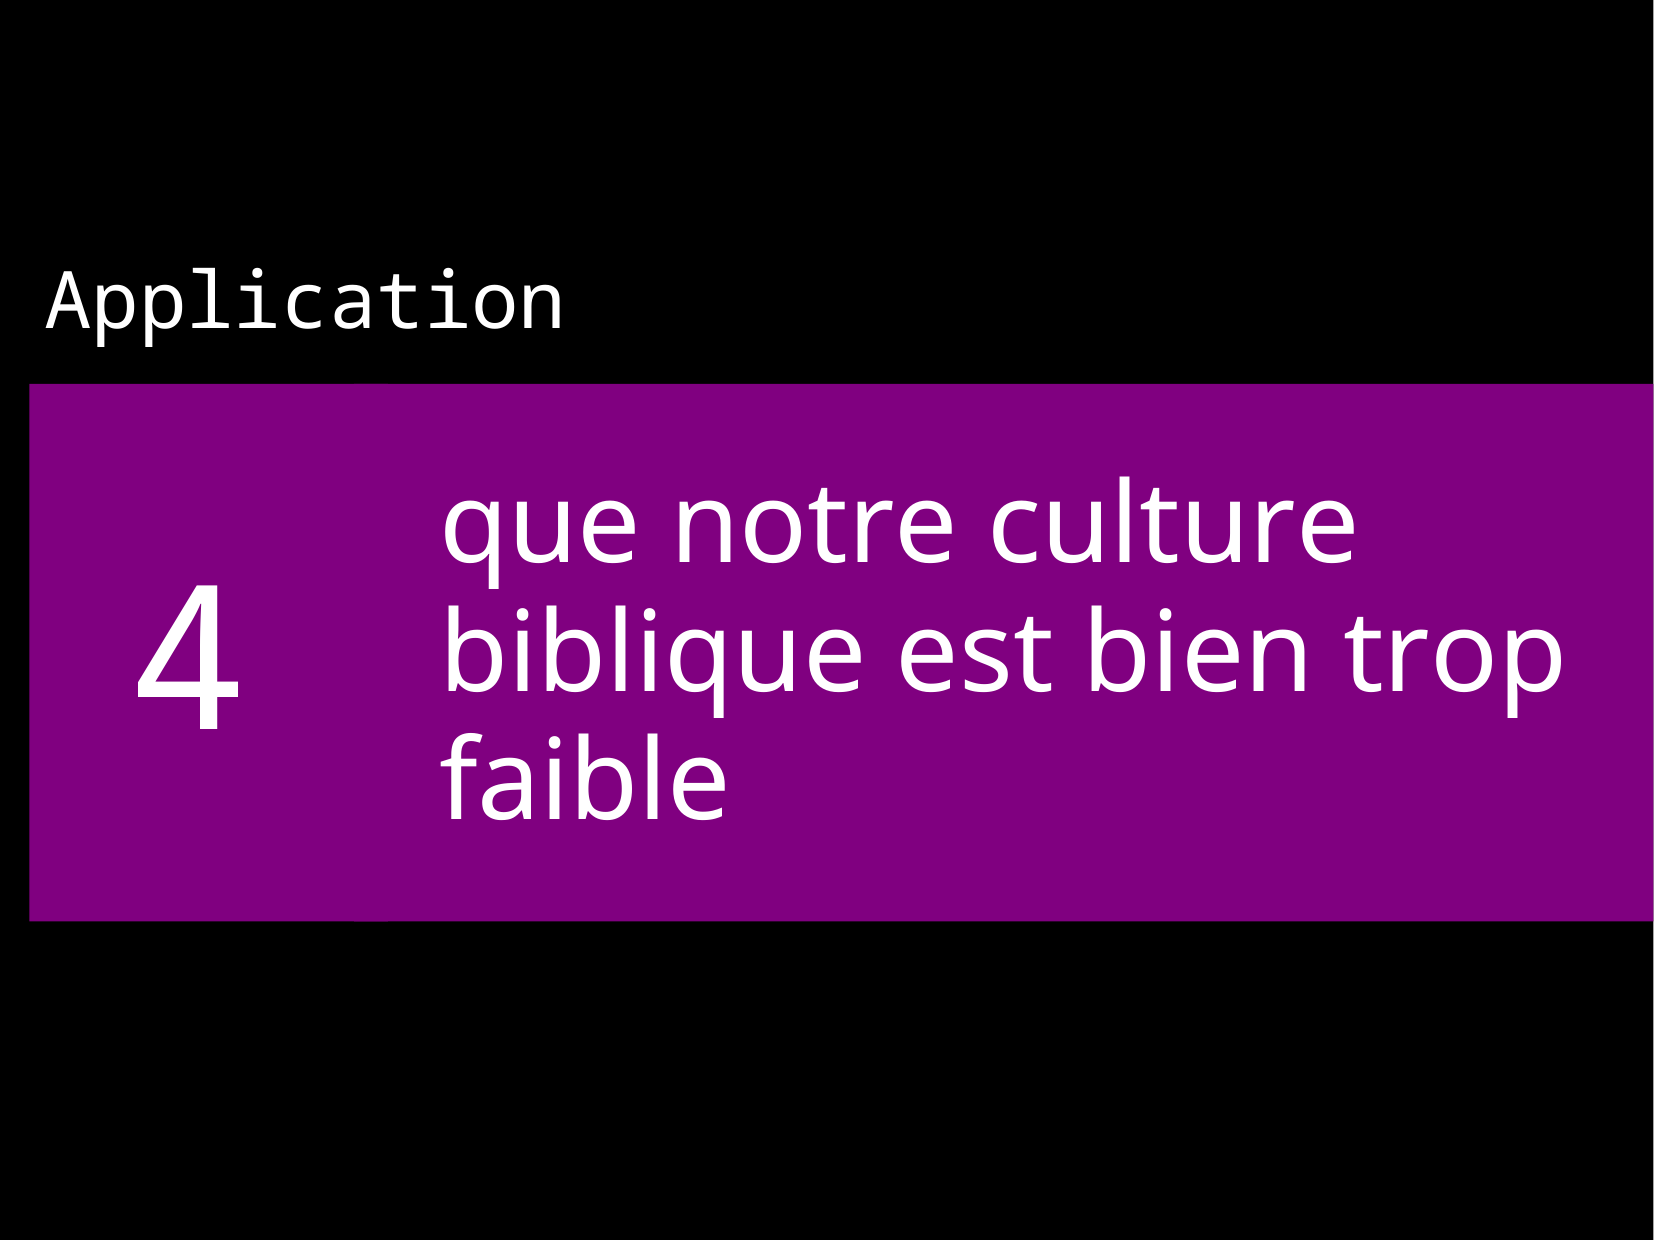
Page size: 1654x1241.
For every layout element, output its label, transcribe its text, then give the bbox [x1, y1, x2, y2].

text_box 4 [114, 507, 254, 796]
text_box [29, 383, 354, 922]
text_box Application [29, 236, 1372, 360]
text_box que notre culture biblique est bien trop faible [354, 383, 1654, 922]
